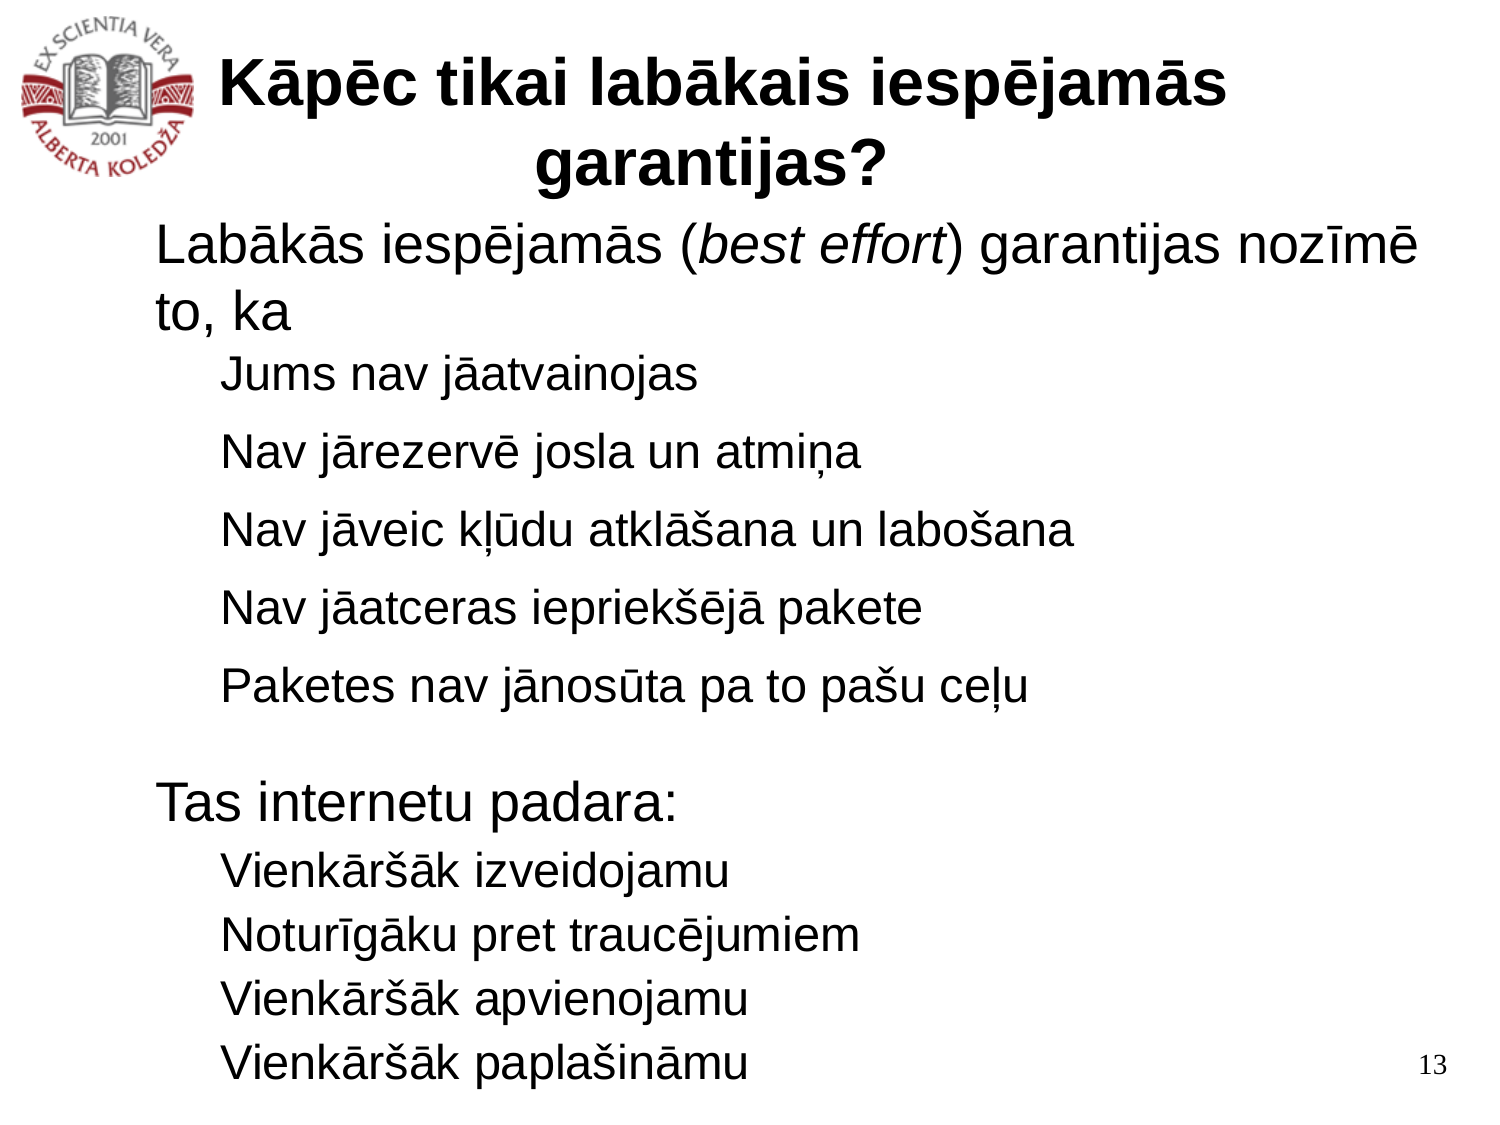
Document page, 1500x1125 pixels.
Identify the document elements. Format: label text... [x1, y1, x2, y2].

list Labākās iespējamās (best effort) garantijas nozīmē to, ka Jums nav jāatvainojas Nav jārezervē josla un atmiņa Nav jāveic kļūdu atklāšana un labošana Nav jāatceras iepriekšējā pakete Paketes nav jānosūta pa to pašu ceļu Tas internetu padara: Vienkāršāk izveidojamu Noturīgāku pret traucējumiem Vienkāršāk apvienojamu Vienkāršāk paplašināmu [74, 200, 1463, 1101]
picture [21, 16, 194, 177]
title Kāpēc tikai labākais iespējamās garantijas? [50, 31, 1374, 207]
